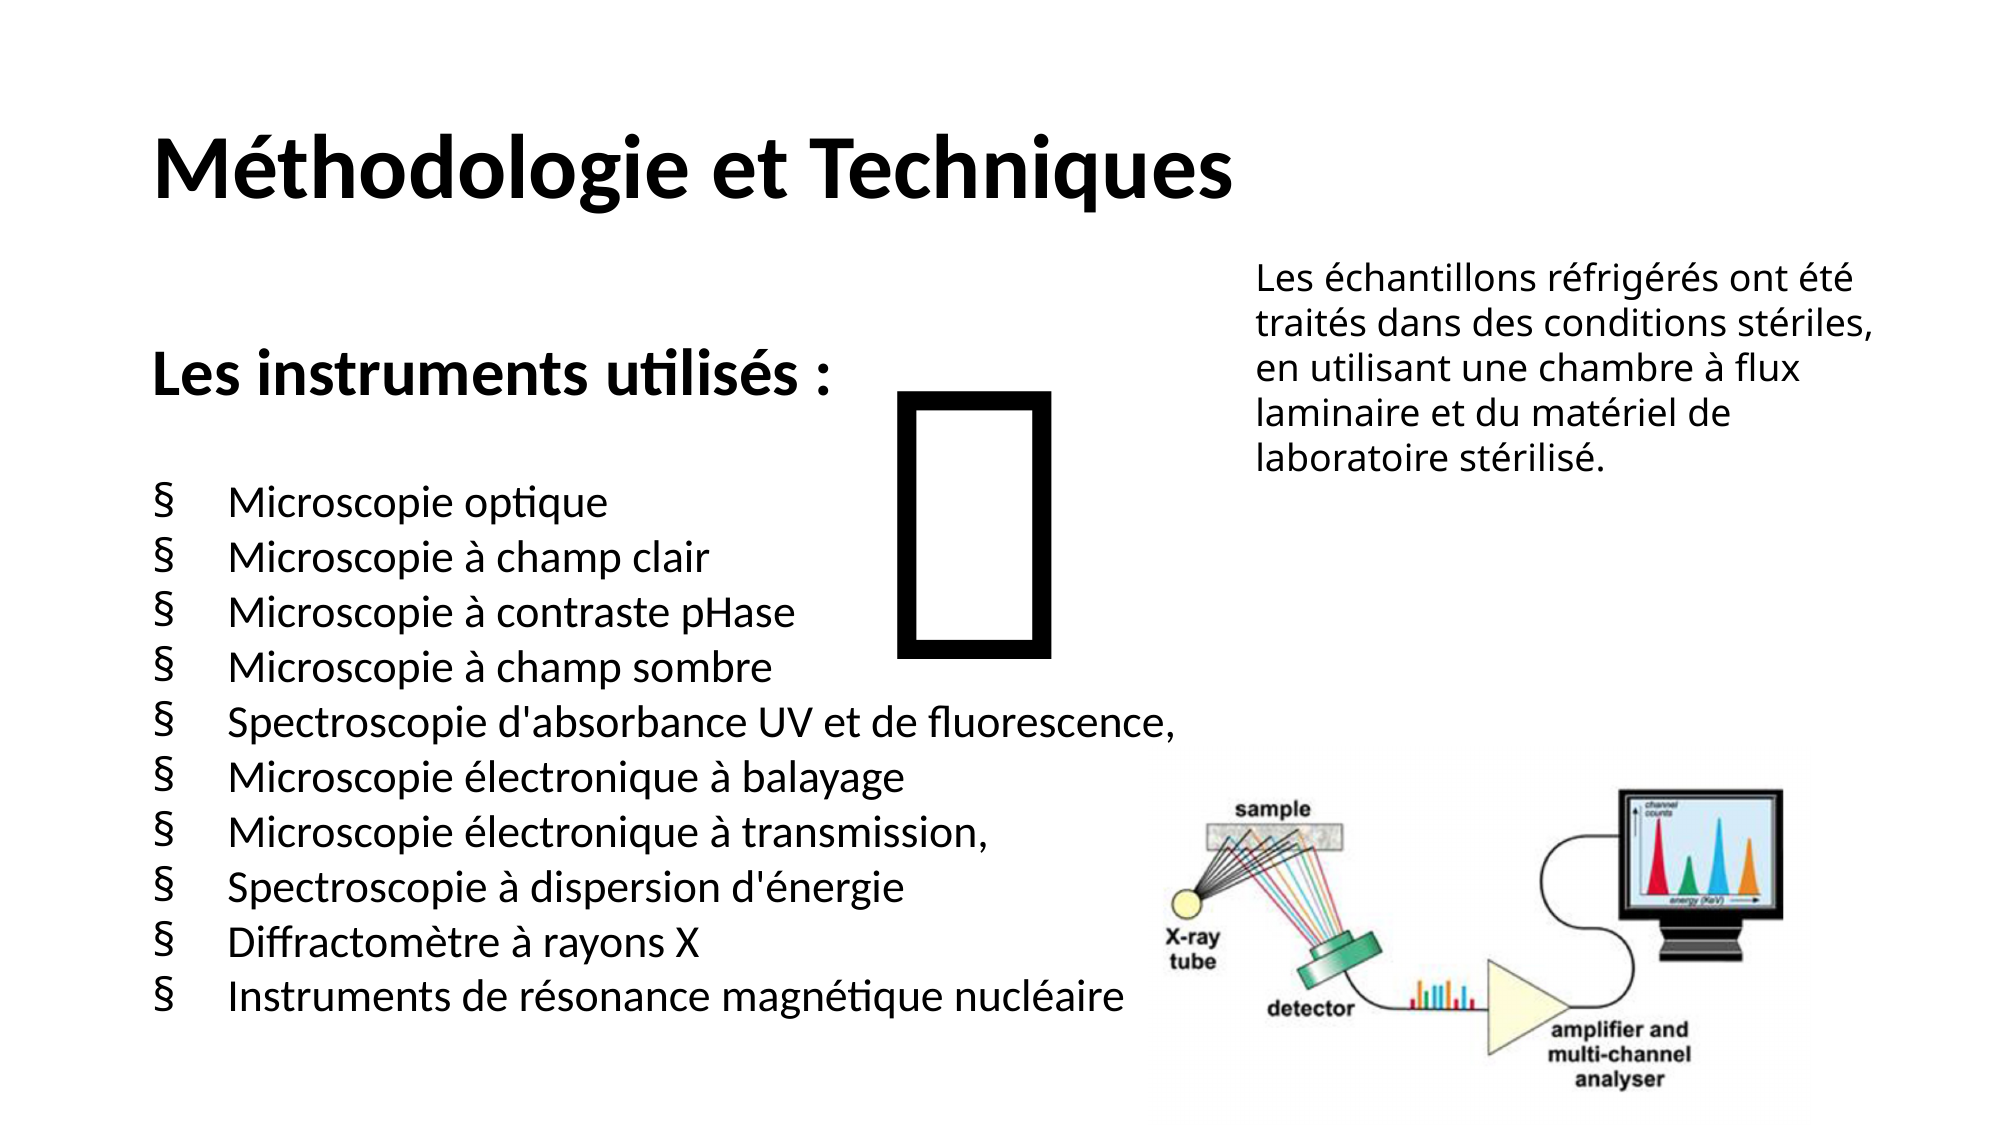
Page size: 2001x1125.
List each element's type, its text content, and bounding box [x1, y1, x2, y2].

title Méthodologie et Techniques [137, 59, 1863, 278]
text_box Microscopie optique Microscopie à champ clair Microscopie à contraste pHase Microscopie à champ sombre Spectroscopie d'absorbance UV et de fluorescence, Microscopie électronique à balayage Microscopie électronique à transmission, Spectroscopie à dispersion d'énergie Diffractomètre à rayons X Instruments de résonance magnétique nucléaire [137, 410, 1259, 1082]
text_box Les échantillons réfrigérés ont été traités dans des conditions stériles, en utilisant une chambre à flux laminaire et du matériel de laboratoire stérilisé. [1241, 247, 1938, 487]
picture [1148, 746, 1811, 1125]
text_box 🔬 [848, 277, 1191, 742]
text_box Les instruments utilisés : [137, 305, 848, 416]
